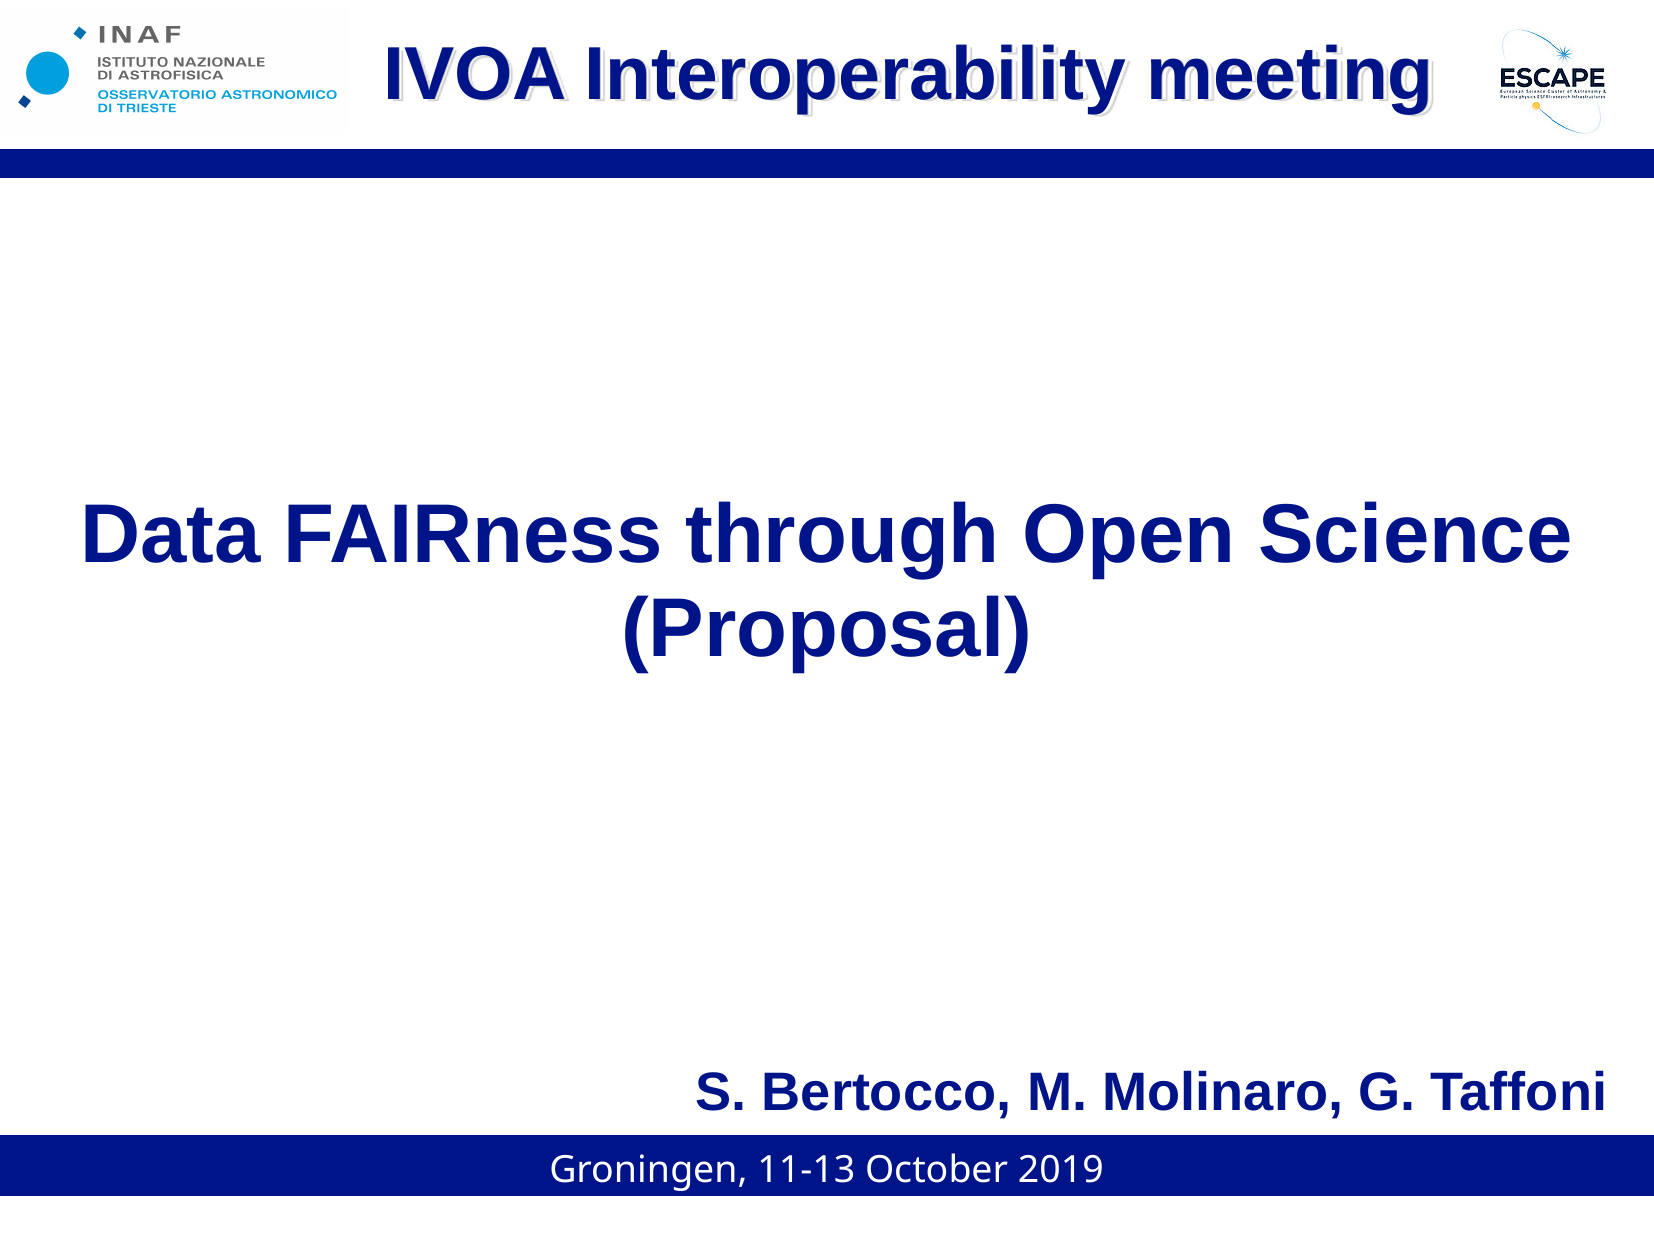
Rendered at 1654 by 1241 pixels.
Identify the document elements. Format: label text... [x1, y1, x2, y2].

text_box [0, 149, 1654, 178]
picture [1, 5, 349, 133]
picture [1463, 18, 1641, 144]
text_box Groningen, 11-13 October 2019 [0, 1135, 1654, 1196]
title IVOA Interoperability meeting [374, 1, 1444, 145]
text_box Data FAIRness through Open Science (Proposal) [0, 480, 1654, 720]
text_box S. Bertocco, M. Molinaro, G. Taffoni [680, 1054, 1654, 1190]
